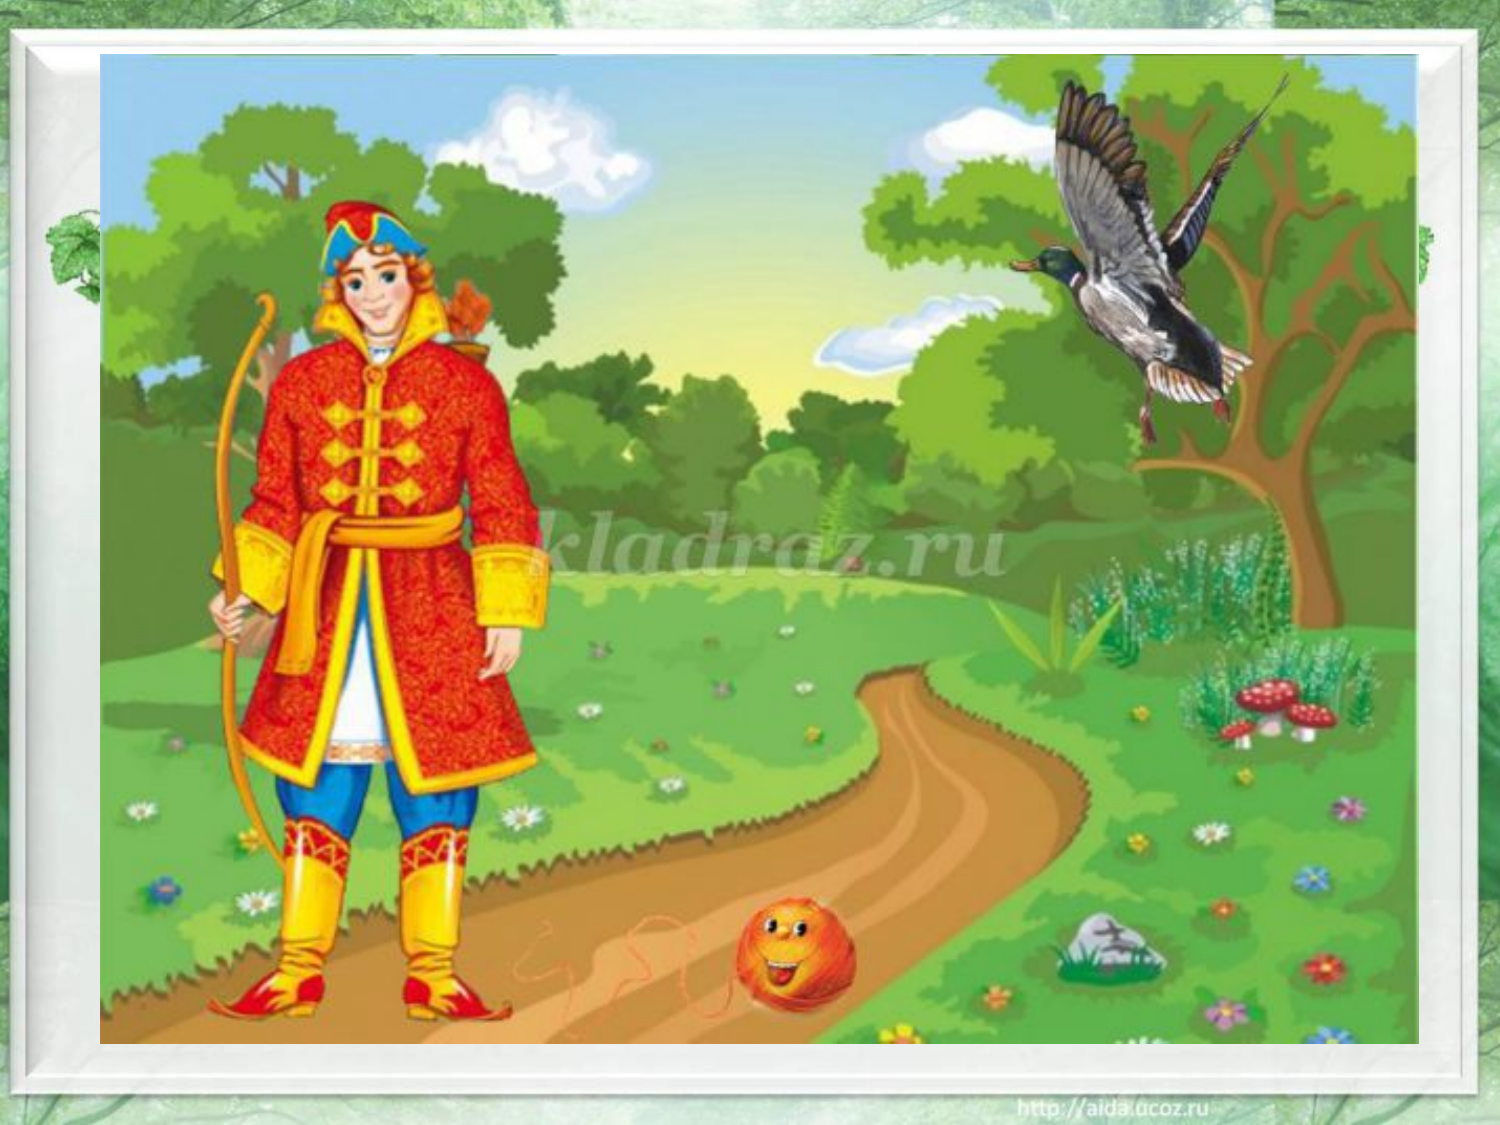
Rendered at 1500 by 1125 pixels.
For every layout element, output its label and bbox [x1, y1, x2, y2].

picture [100, 54, 1419, 1044]
